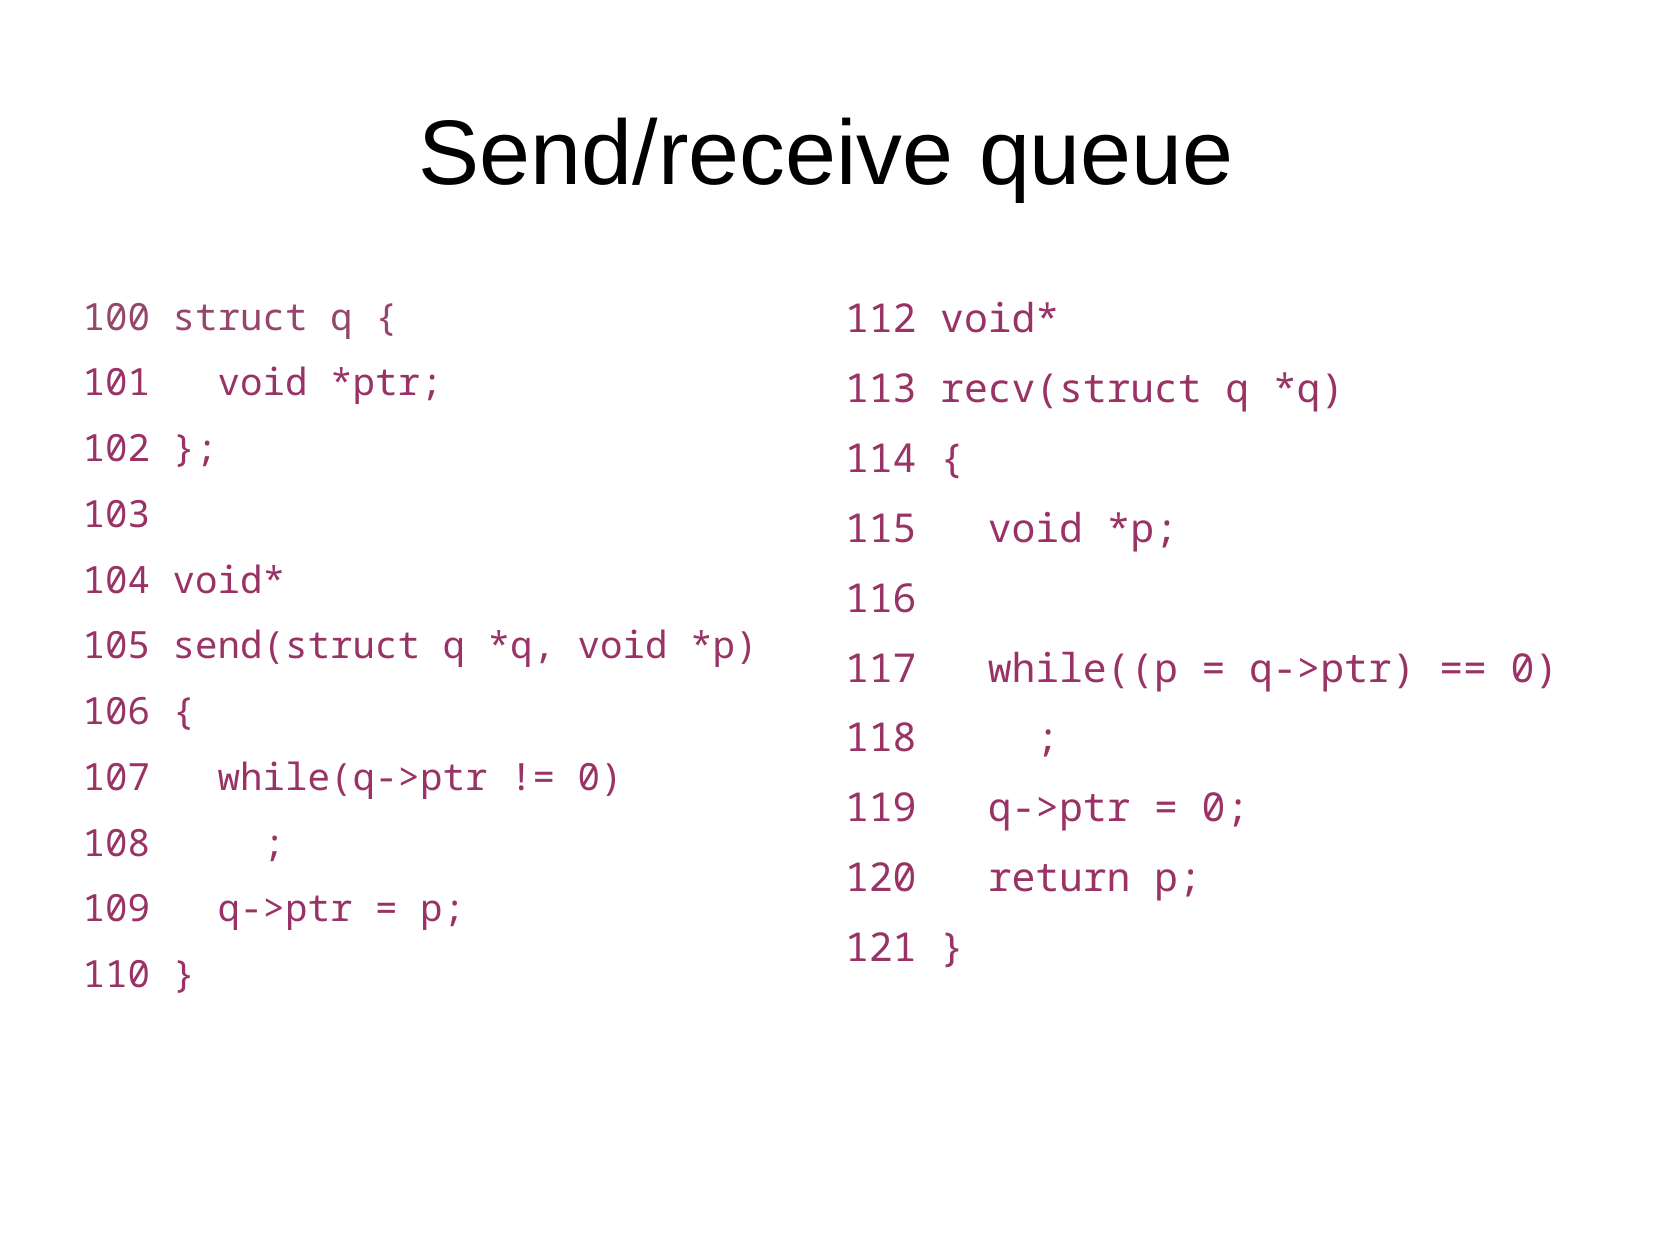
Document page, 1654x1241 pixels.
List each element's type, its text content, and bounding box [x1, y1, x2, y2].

title Send/receive queue [82, 49, 1571, 257]
list 112 void* 113 recv(struct q *q) 114 { 115 void *p; 116 117 while((p = q->ptr) == 0) 118 ; 119 q->ptr = 0; 120 return p; 121 } [845, 290, 1572, 1010]
list 100 struct q { 101 void *ptr; 102 }; 103 104 void* 105 send(struct q *q, void *p) 106 { 107 while(q->ptr != 0) 108 ; 109 q->ptr = p; 110 } [82, 290, 809, 1010]
